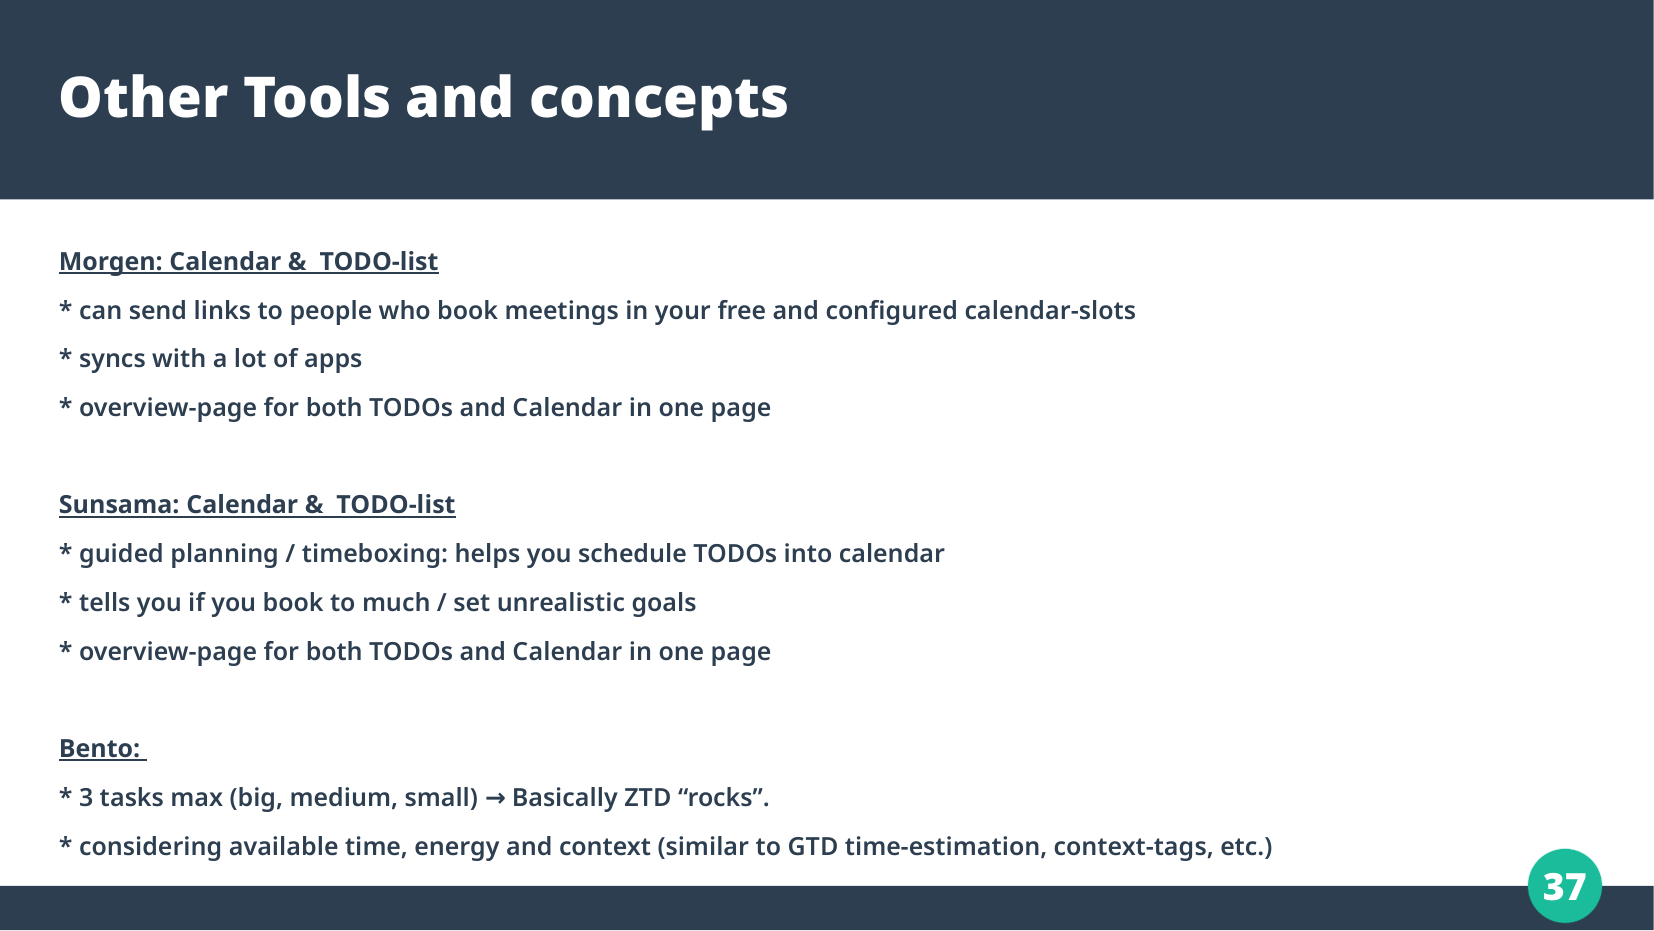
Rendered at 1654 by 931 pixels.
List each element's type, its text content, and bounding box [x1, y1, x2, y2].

title Other Tools and concepts [59, 37, 1595, 155]
list Morgen: Calendar & TODO-list * can send links to people who book meetings in your free and configured calendar-slots * syncs with a lot of apps * overview-page for both TODOs and Calendar in one page Sunsama: Calendar & TODO-list * guided planning / timeboxing: helps you schedule TODOs into calendar * tells you if you book to much / set unrealistic goals * overview-page for both TODOs and Calendar in one page Bento: * 3 tasks max (big, medium, small) → Basically ZTD “rocks”. * considering available time, energy and context (similar to GTD time-estimation, context-tags, etc.) [59, 243, 1595, 864]
